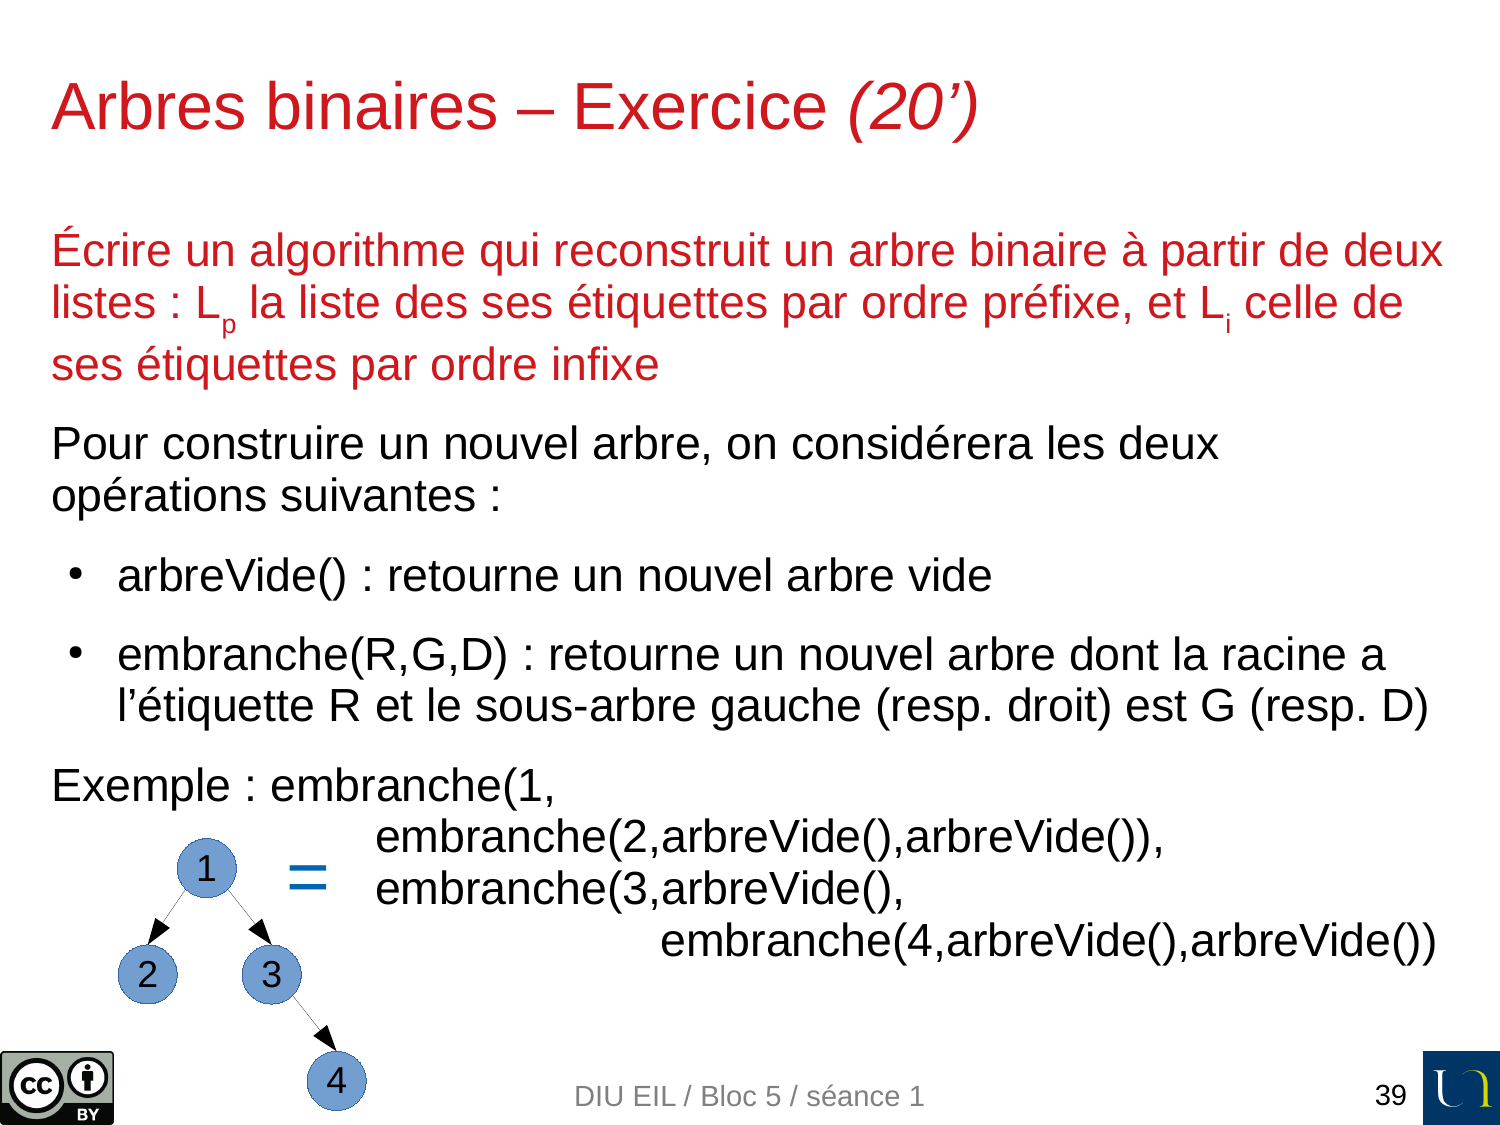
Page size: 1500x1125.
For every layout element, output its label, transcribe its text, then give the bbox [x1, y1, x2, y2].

list Écrire un algorithme qui reconstruit un arbre binaire à partir de deux listes : Lp la liste des ses étiquettes par ordre préfixe, et Li celle de ses étiquettes par ordre infixe Pour construire un nouvel arbre, on considérera les deux opérations suivantes : arbreVide() : retourne un nouvel arbre vide embranche(R,G,D) : retourne un nouvel arbre dont la racine a l’étiquette R et le sous-arbre gauche (resp. droit) est G (resp. D) Exemple : embranche(1, embranche(2,arbreVide(),arbreVide()), embranche(3,arbreVide(), embranche(4,arbreVide(),arbreVide()) [51, 224, 1449, 1052]
text_box 1 [177, 838, 237, 898]
text_box 3 [242, 944, 302, 1005]
title Arbres binaires – Exercice (20’) [51, 44, 1449, 170]
text_box 4 [307, 1051, 367, 1111]
picture [0, 1051, 114, 1125]
text_box = [271, 826, 346, 926]
text_box 2 [118, 944, 178, 1004]
picture [1417, 1051, 1500, 1125]
